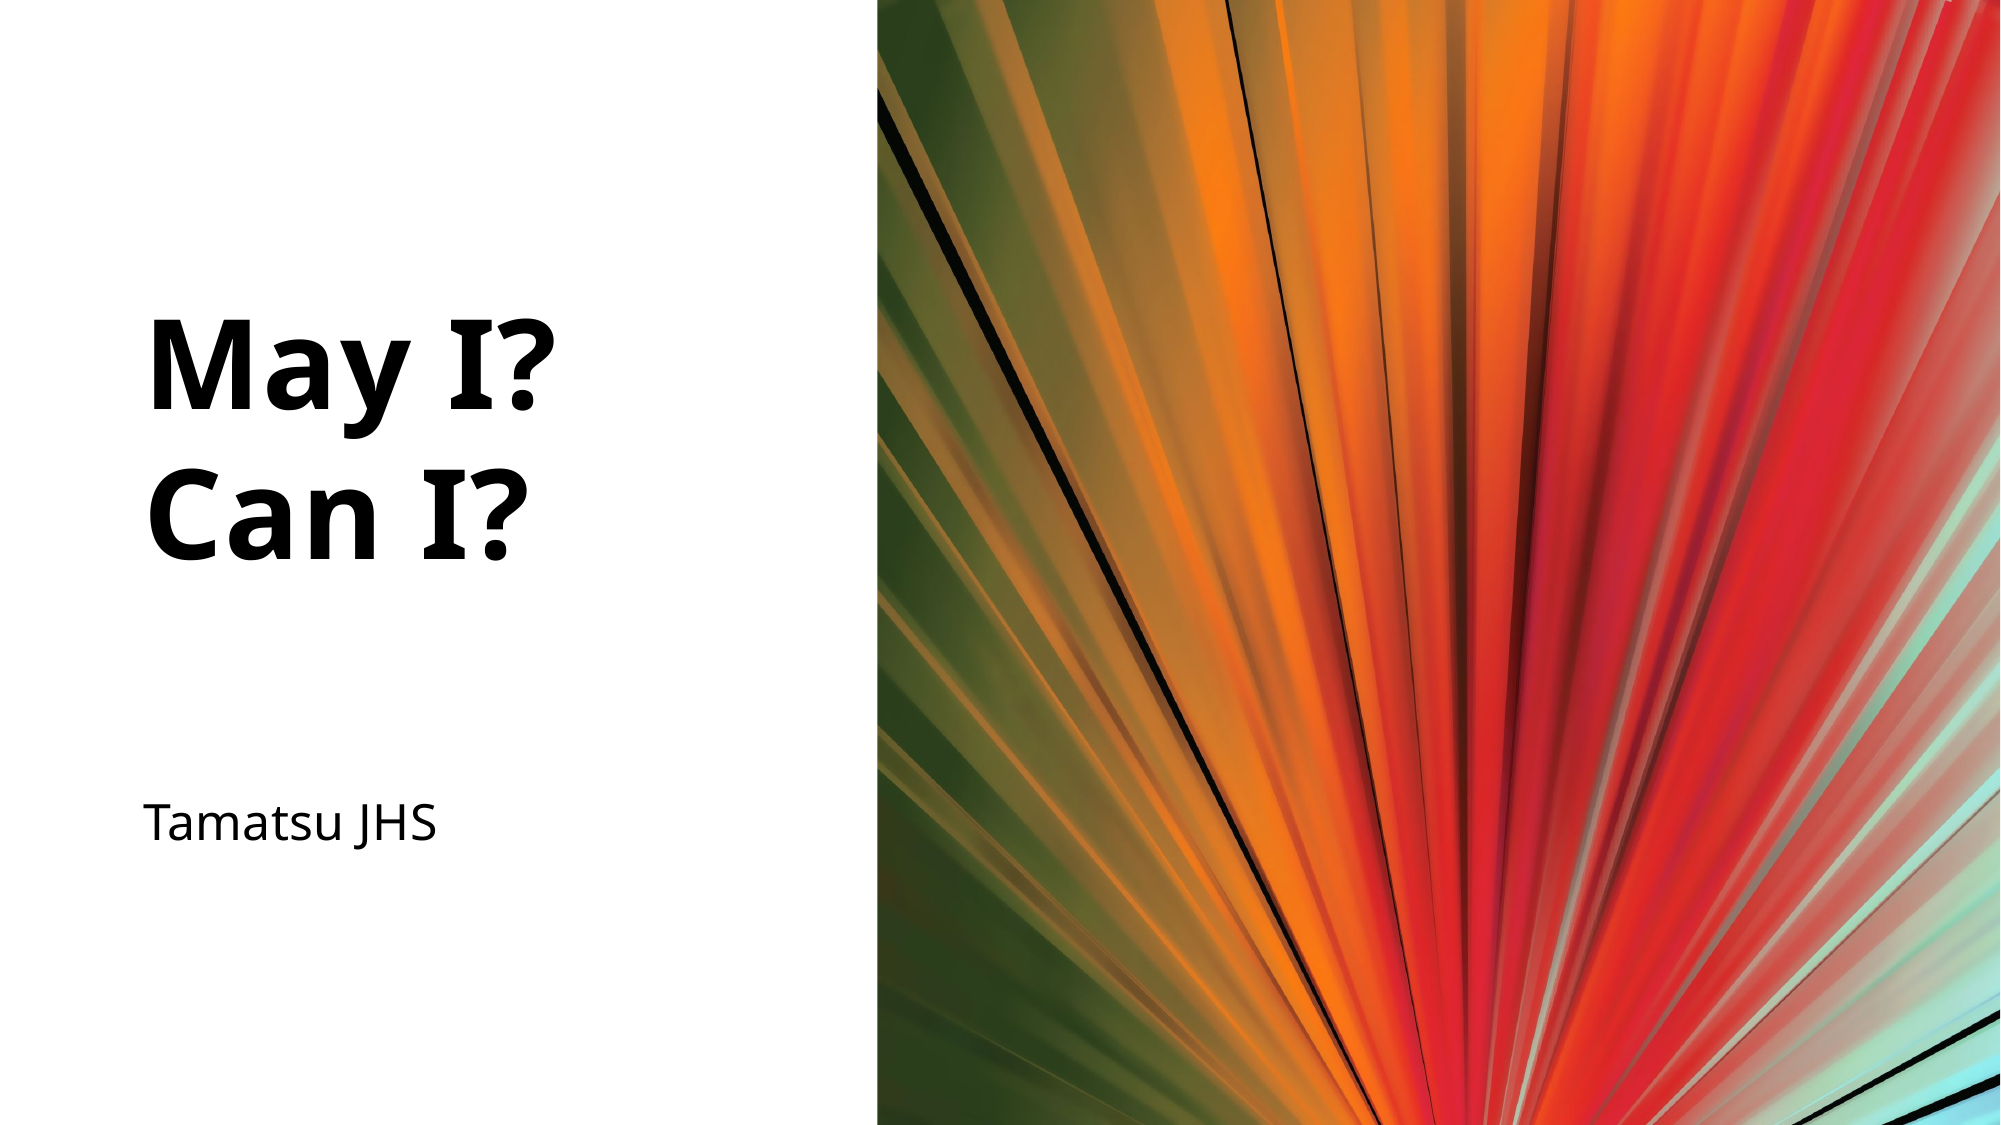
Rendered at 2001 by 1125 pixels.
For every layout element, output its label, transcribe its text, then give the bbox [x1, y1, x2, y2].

text_box [0, 0, 877, 1125]
title May I? Can I? [125, 122, 799, 745]
picture [877, 0, 2000, 1125]
subtitle Tamatsu JHS [125, 769, 799, 1003]
